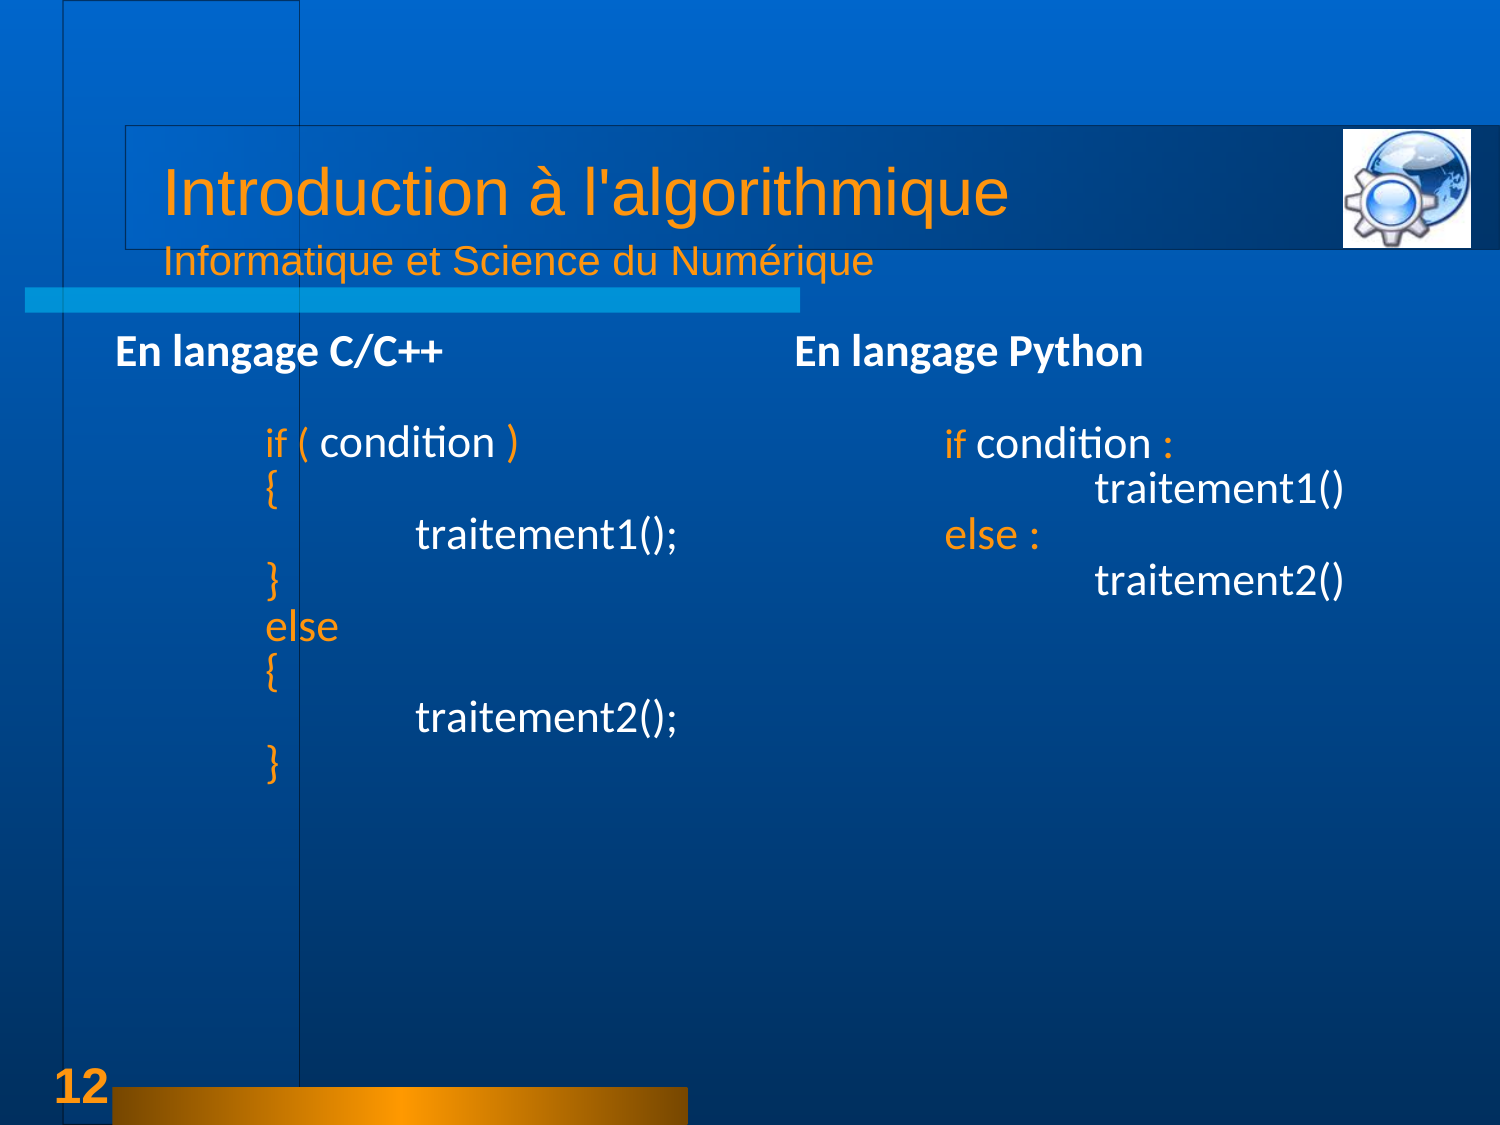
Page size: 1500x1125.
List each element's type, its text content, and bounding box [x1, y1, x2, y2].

picture [1343, 129, 1471, 248]
text_box En langage Python if condition : traitement1() else : traitement2() [779, 324, 1430, 953]
text_box En langage C/C++ if ( condition ) { traitement1(); } else { traitement2(); } [100, 324, 751, 953]
